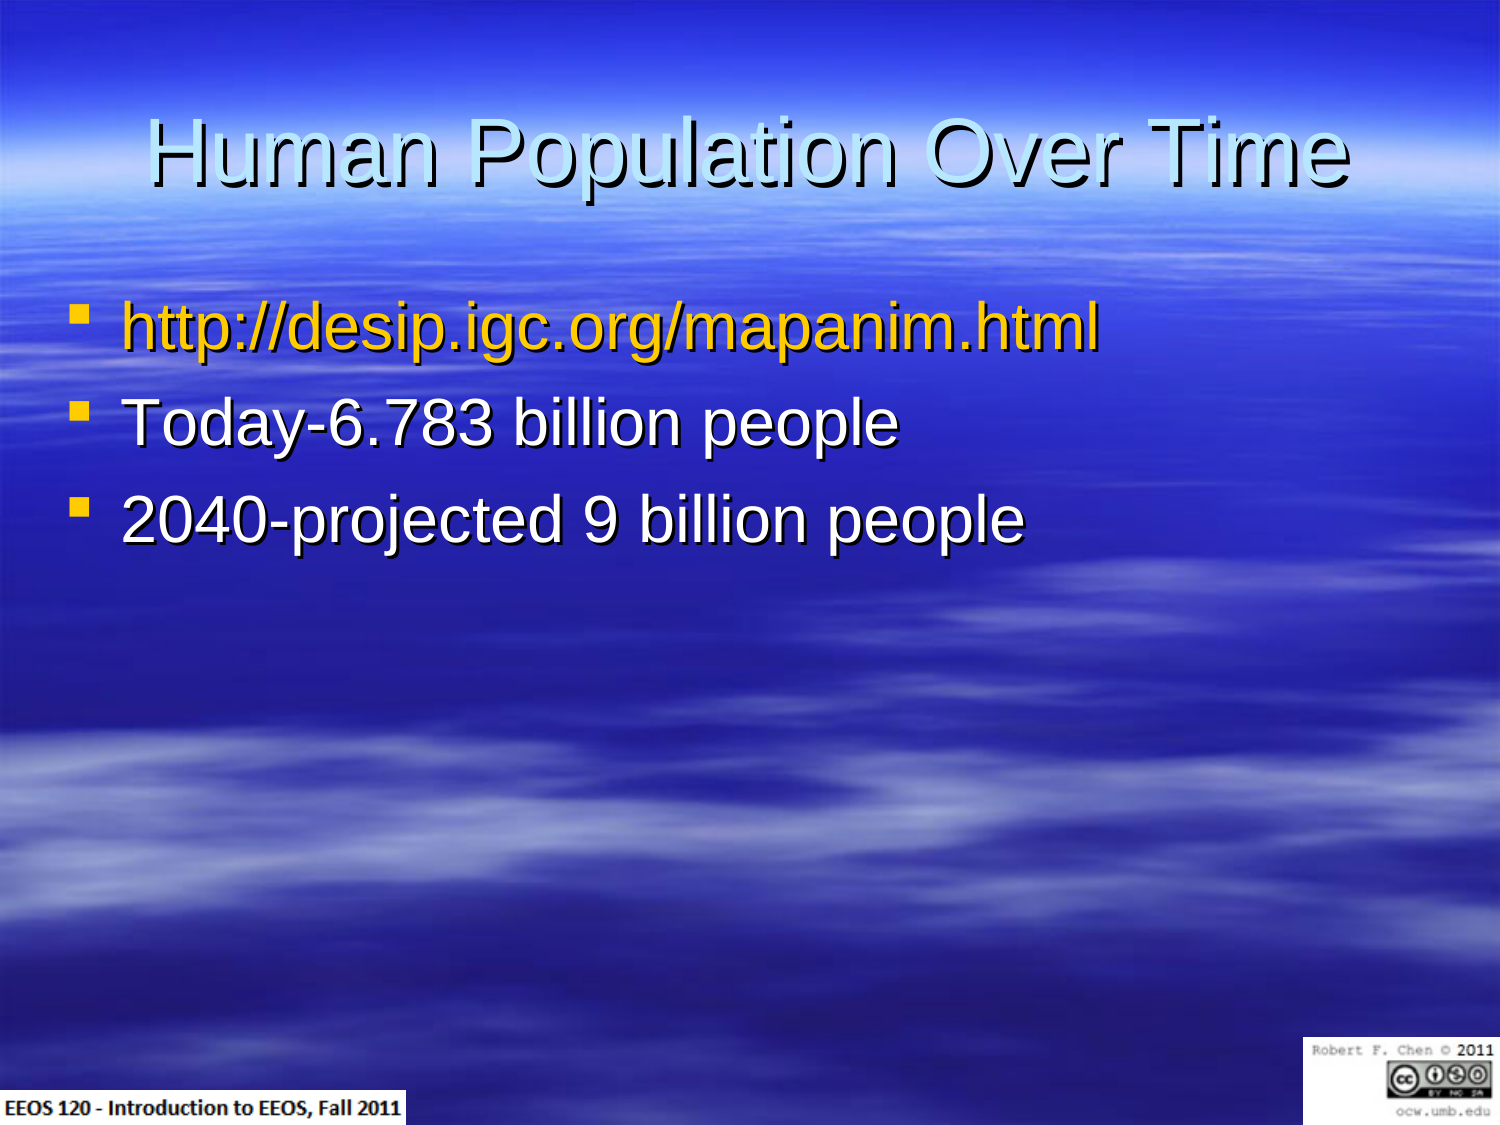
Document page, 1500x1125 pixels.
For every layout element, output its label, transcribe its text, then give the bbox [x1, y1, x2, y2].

picture [0, 0, 1500, 1125]
title Human Population Over Time [49, 37, 1446, 255]
list http://desip.igc.org/mapanim.html Today-6.783 billion people 2040-projected 9 billion people [49, 274, 1451, 1001]
